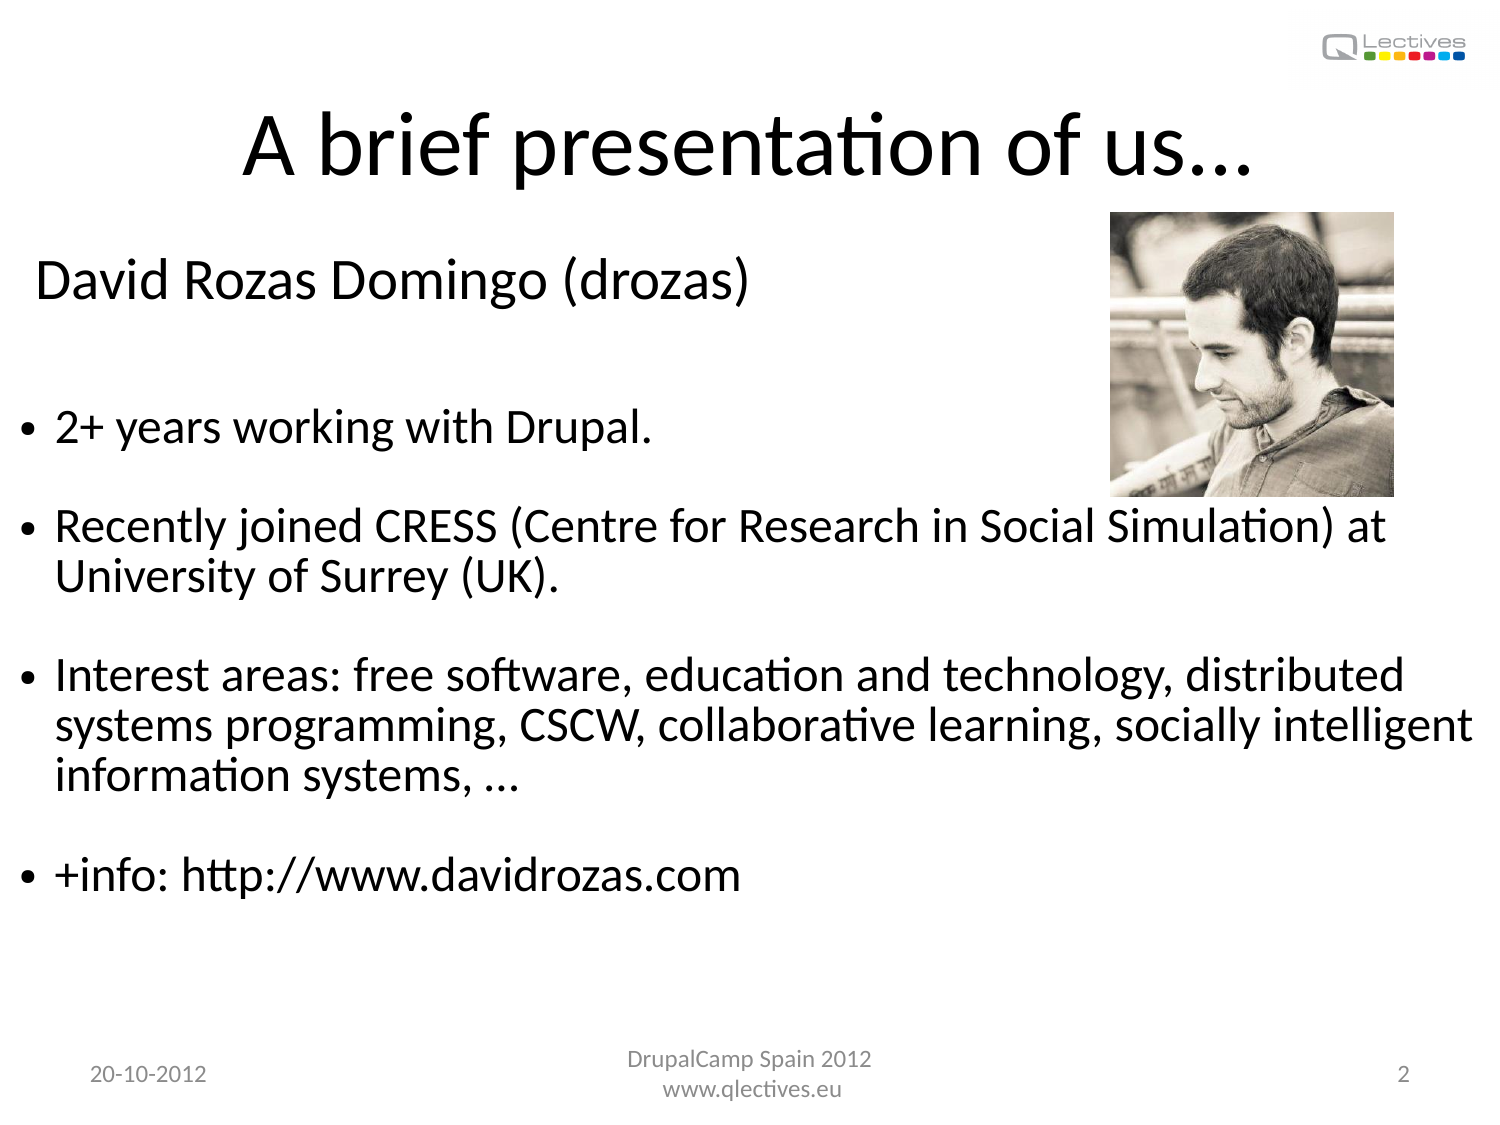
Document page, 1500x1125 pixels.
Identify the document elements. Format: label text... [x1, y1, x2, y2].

picture [1288, 9, 1500, 90]
text_box 2+ years working with Drupal. Recently joined CRESS (Centre for Research in Social Simulation) at University of Surrey (UK). Interest areas: free software, education and technology, distributed systems programming, CSCW, collaborative learning, socially intelligent information systems, … +info: http://www.davidrozas.com [4, 348, 1500, 999]
text_box A brief presentation of us... [75, 45, 1425, 233]
text_box 20-10-2012 [74, 1042, 425, 1103]
text_box David Rozas Domingo (drozas) [20, 248, 957, 332]
picture [1110, 212, 1394, 497]
text_box DrupalCamp Spain 2012 www.qlectives.eu [512, 1042, 988, 1103]
text_box <number> [1074, 1042, 1425, 1103]
